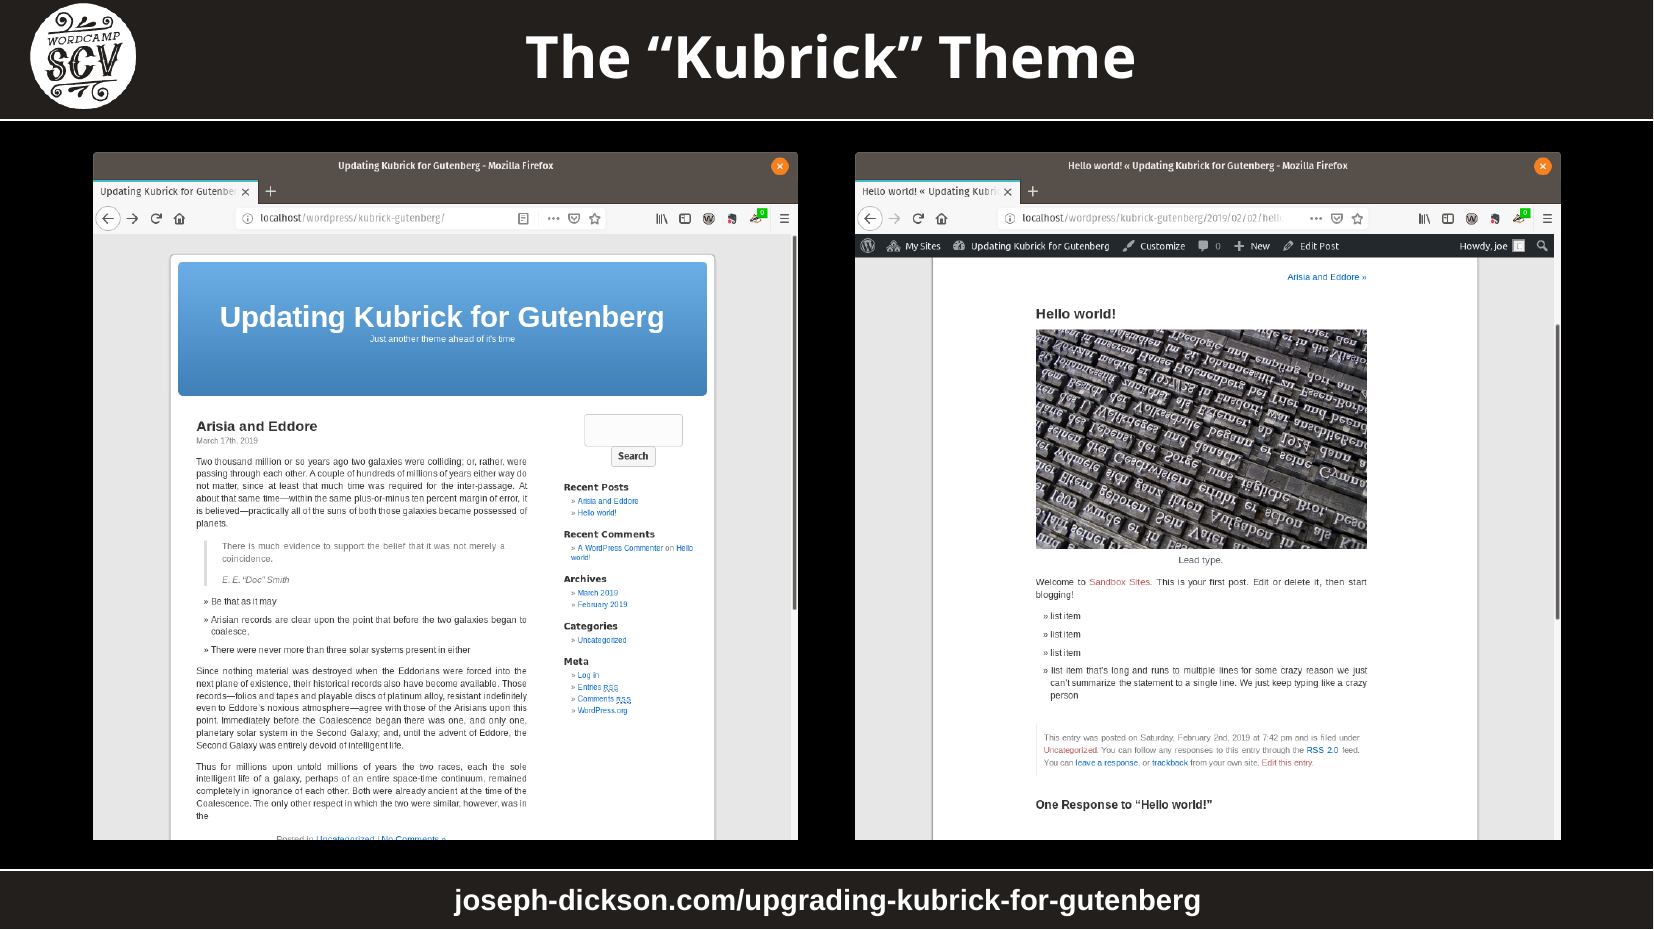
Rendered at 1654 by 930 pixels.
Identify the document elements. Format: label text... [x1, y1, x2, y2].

picture [93, 152, 798, 841]
title The “Kubrick” Theme [87, 0, 1576, 134]
picture [855, 152, 1561, 841]
picture [30, 3, 87, 109]
